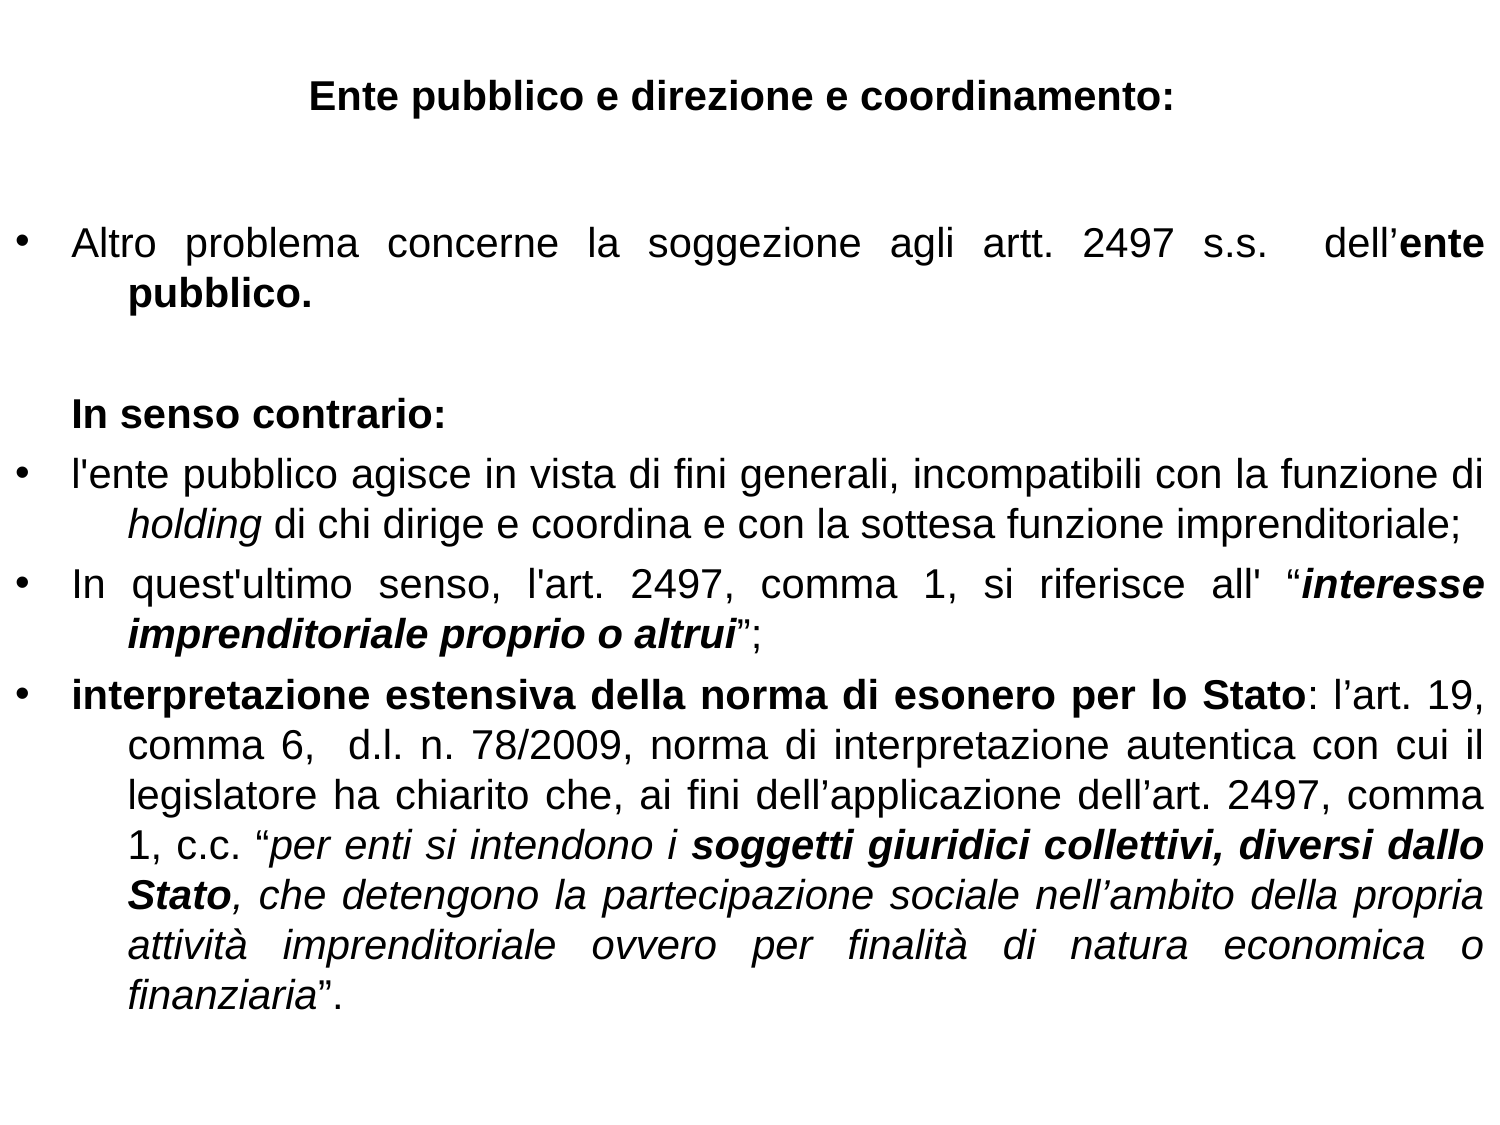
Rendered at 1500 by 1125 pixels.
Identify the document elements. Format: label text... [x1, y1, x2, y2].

title Ente pubblico e direzione e coordinamento: [67, 0, 1418, 147]
list Altro problema concerne la soggezione agli artt. 2497 s.s. dell’ente pubblico. In senso contrario: l'ente pubblico agisce in vista di fini generali, incompatibili con la funzione di holding di chi dirige e coordina e con la sottesa funzione imprenditoriale; In quest'ultimo senso, l'art. 2497, comma 1, si riferisce all' “interesse imprenditoriale proprio o altrui”; interpretazione estensiva della norma di esonero per lo Stato: l’art. 19, comma 6, d.l. n. 78/2009, norma di interpretazione autentica con cui il legislatore ha chiarito che, ai fini dell’applicazione dell’art. 2497, comma 1, c.c. “per enti si intendono i soggetti giuridici collettivi, diversi dallo Stato, che detengono la partecipazione sociale nell’ambito della propria attività imprenditoriale ovvero per finalità di natura economica o finanziaria”. [0, 147, 1500, 1125]
